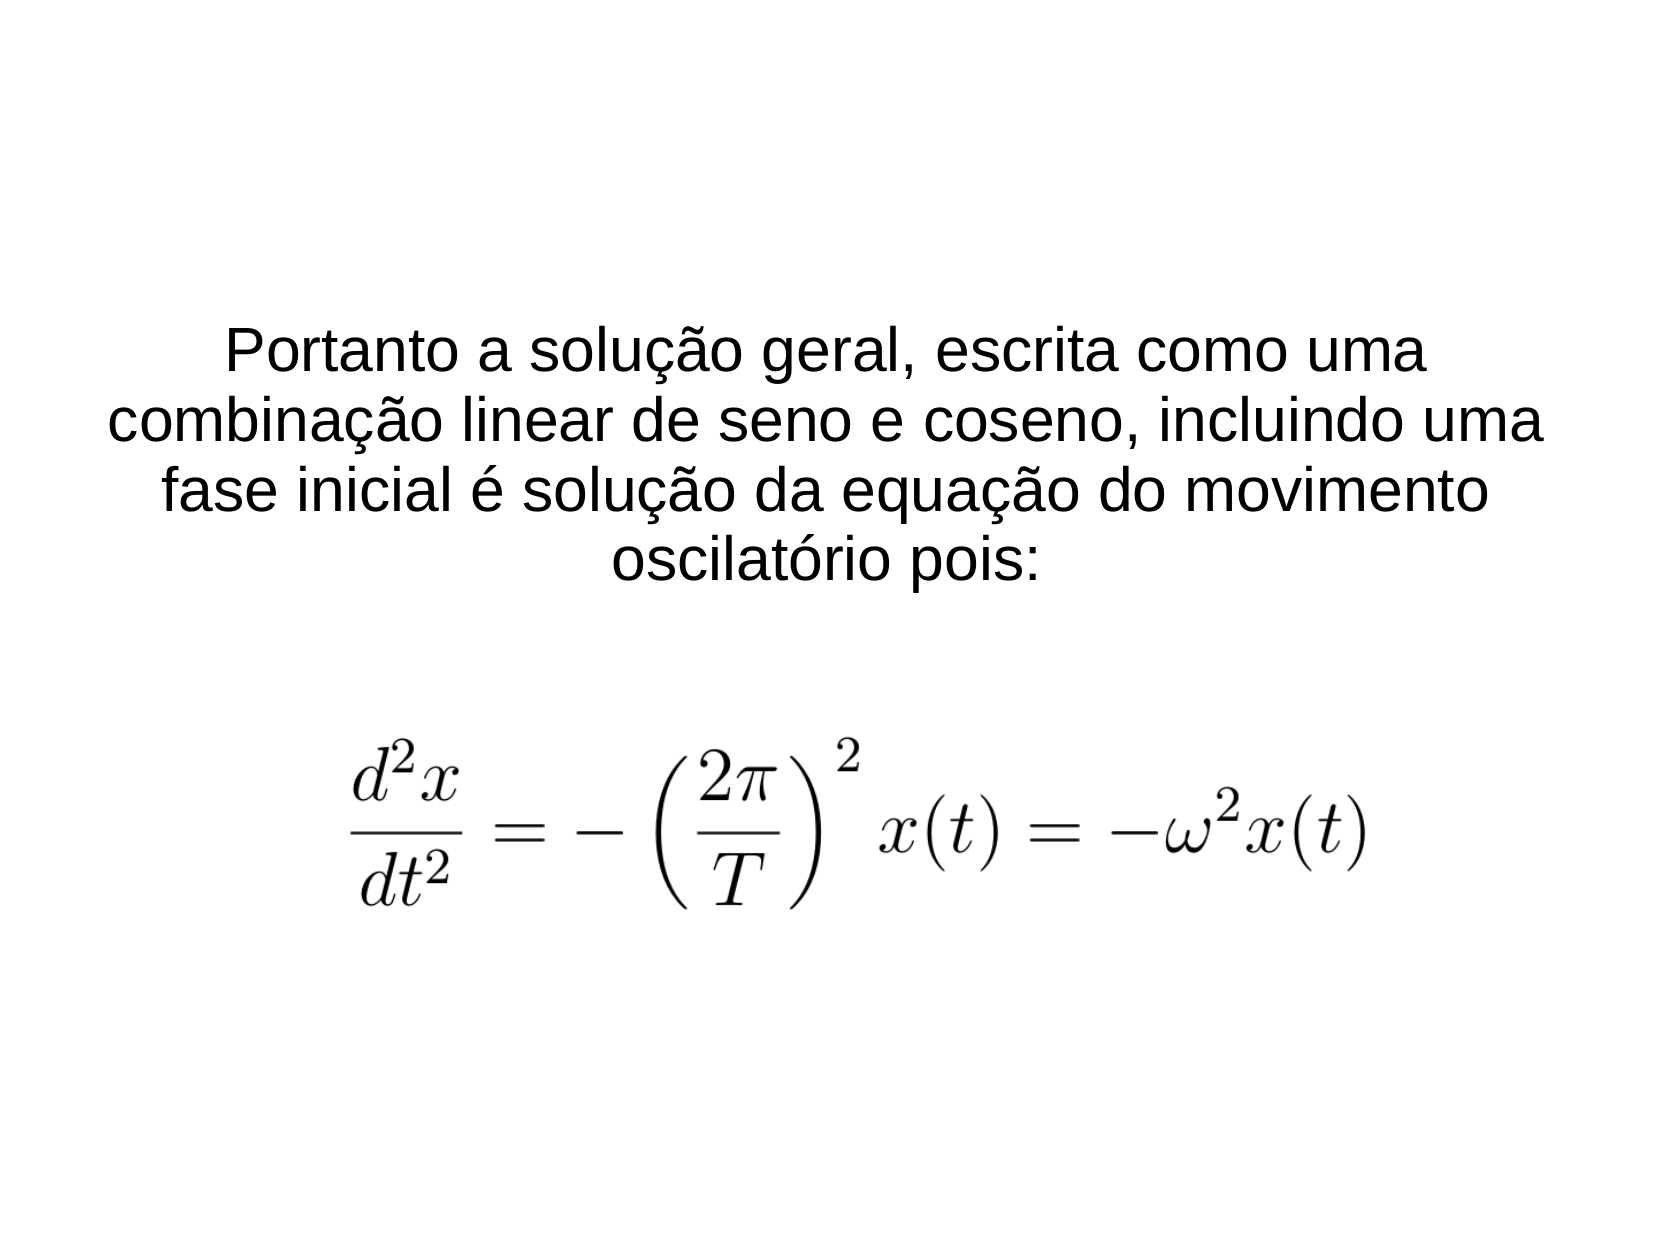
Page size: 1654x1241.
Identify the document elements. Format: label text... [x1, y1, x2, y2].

subtitle Portanto a solução geral, escrita como uma combinação linear de seno e coseno, incluindo uma fase inicial é solução da equação do movimento oscilatório pois: [82, 49, 1571, 1010]
picture [324, 724, 1387, 934]
